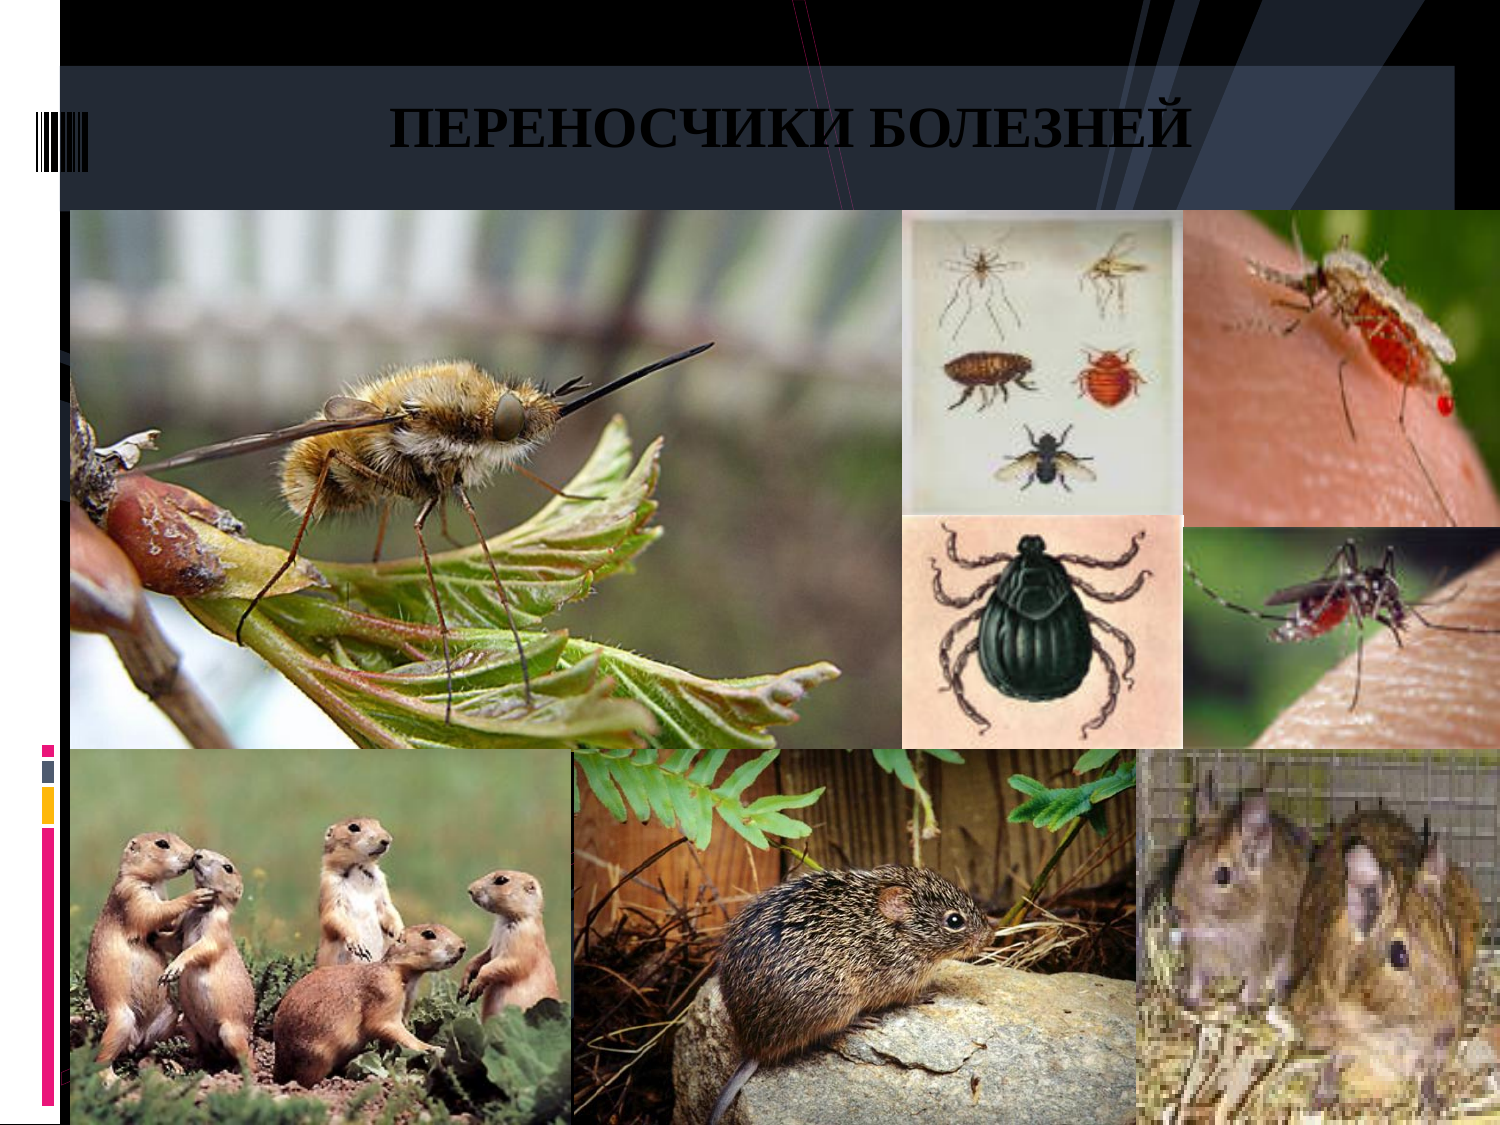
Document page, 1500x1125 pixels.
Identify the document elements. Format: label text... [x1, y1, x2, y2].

picture [70, 210, 1500, 1125]
text_box переносчики болезней [129, 82, 1453, 167]
